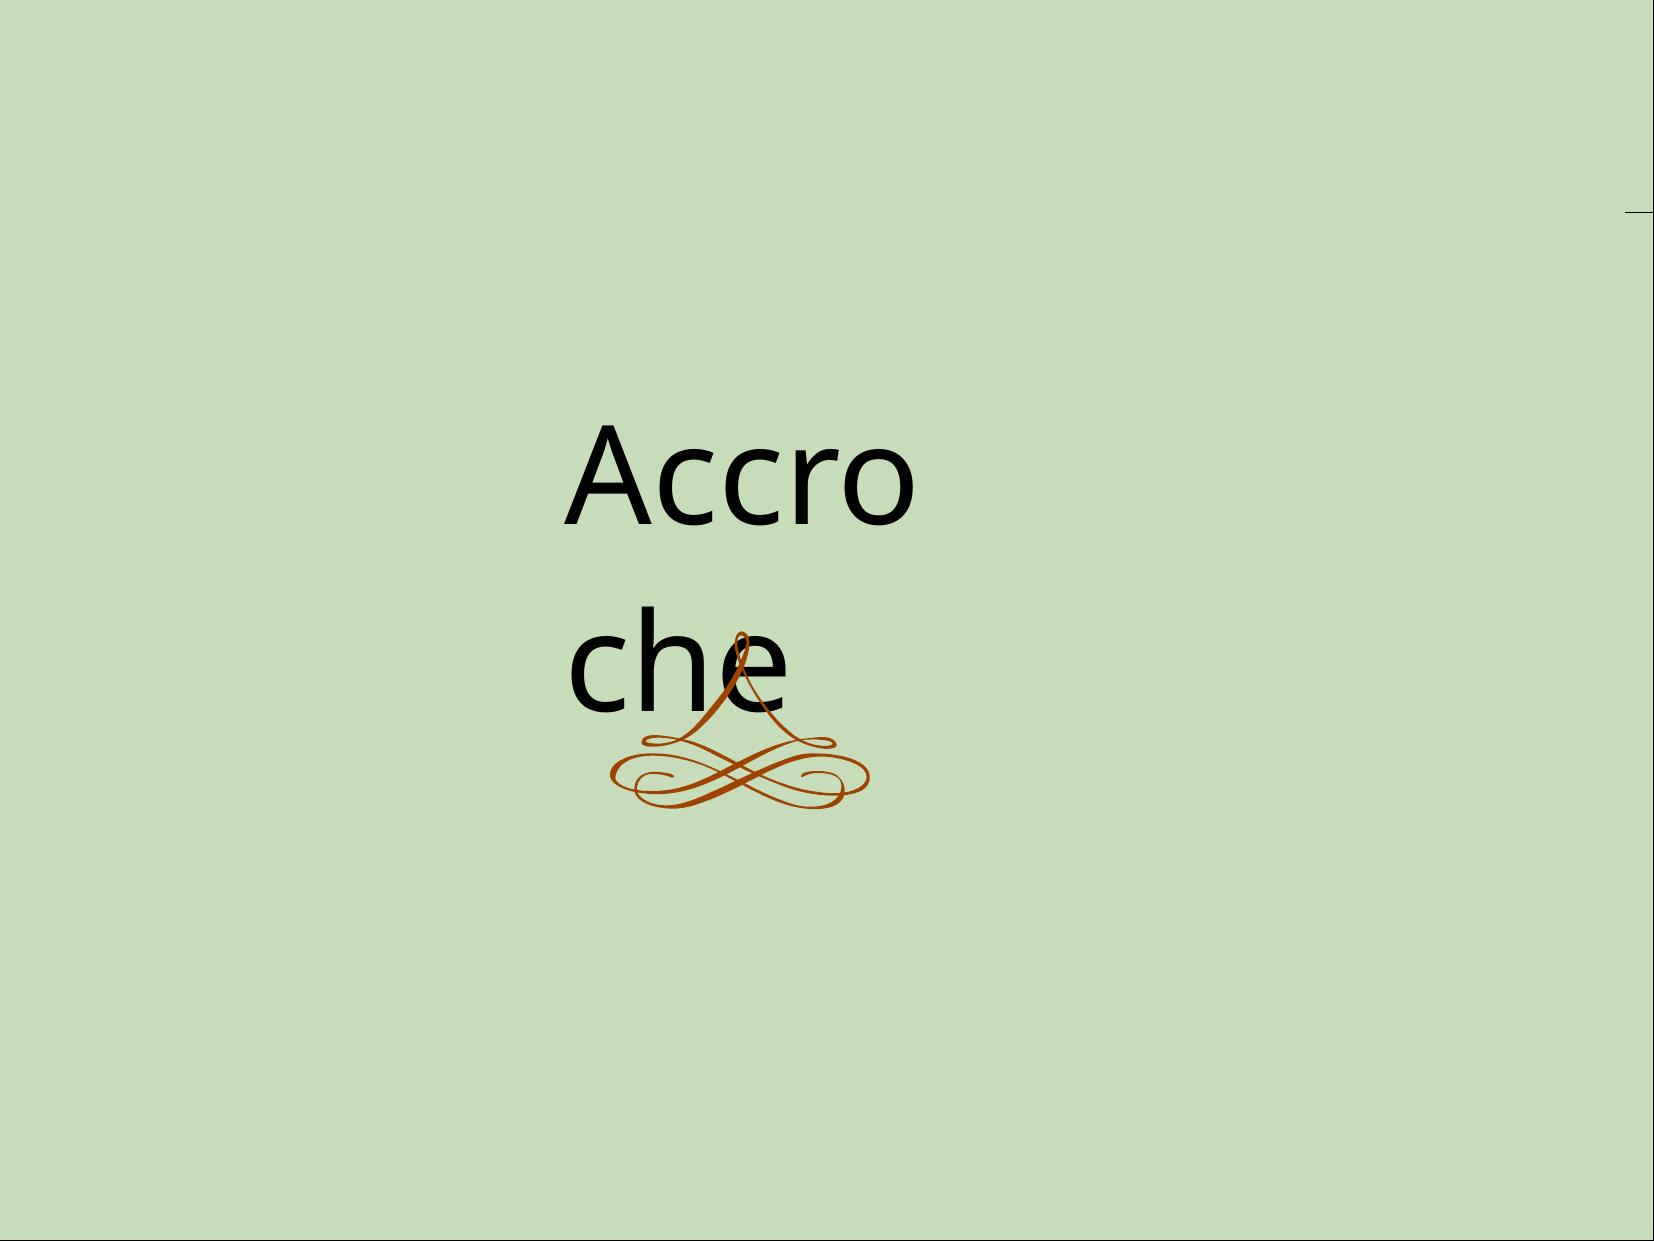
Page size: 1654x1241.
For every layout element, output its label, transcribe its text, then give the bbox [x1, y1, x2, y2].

chart [608, 629, 887, 814]
text_box [0, 0, 1654, 1241]
text_box Accroche [549, 370, 1000, 554]
